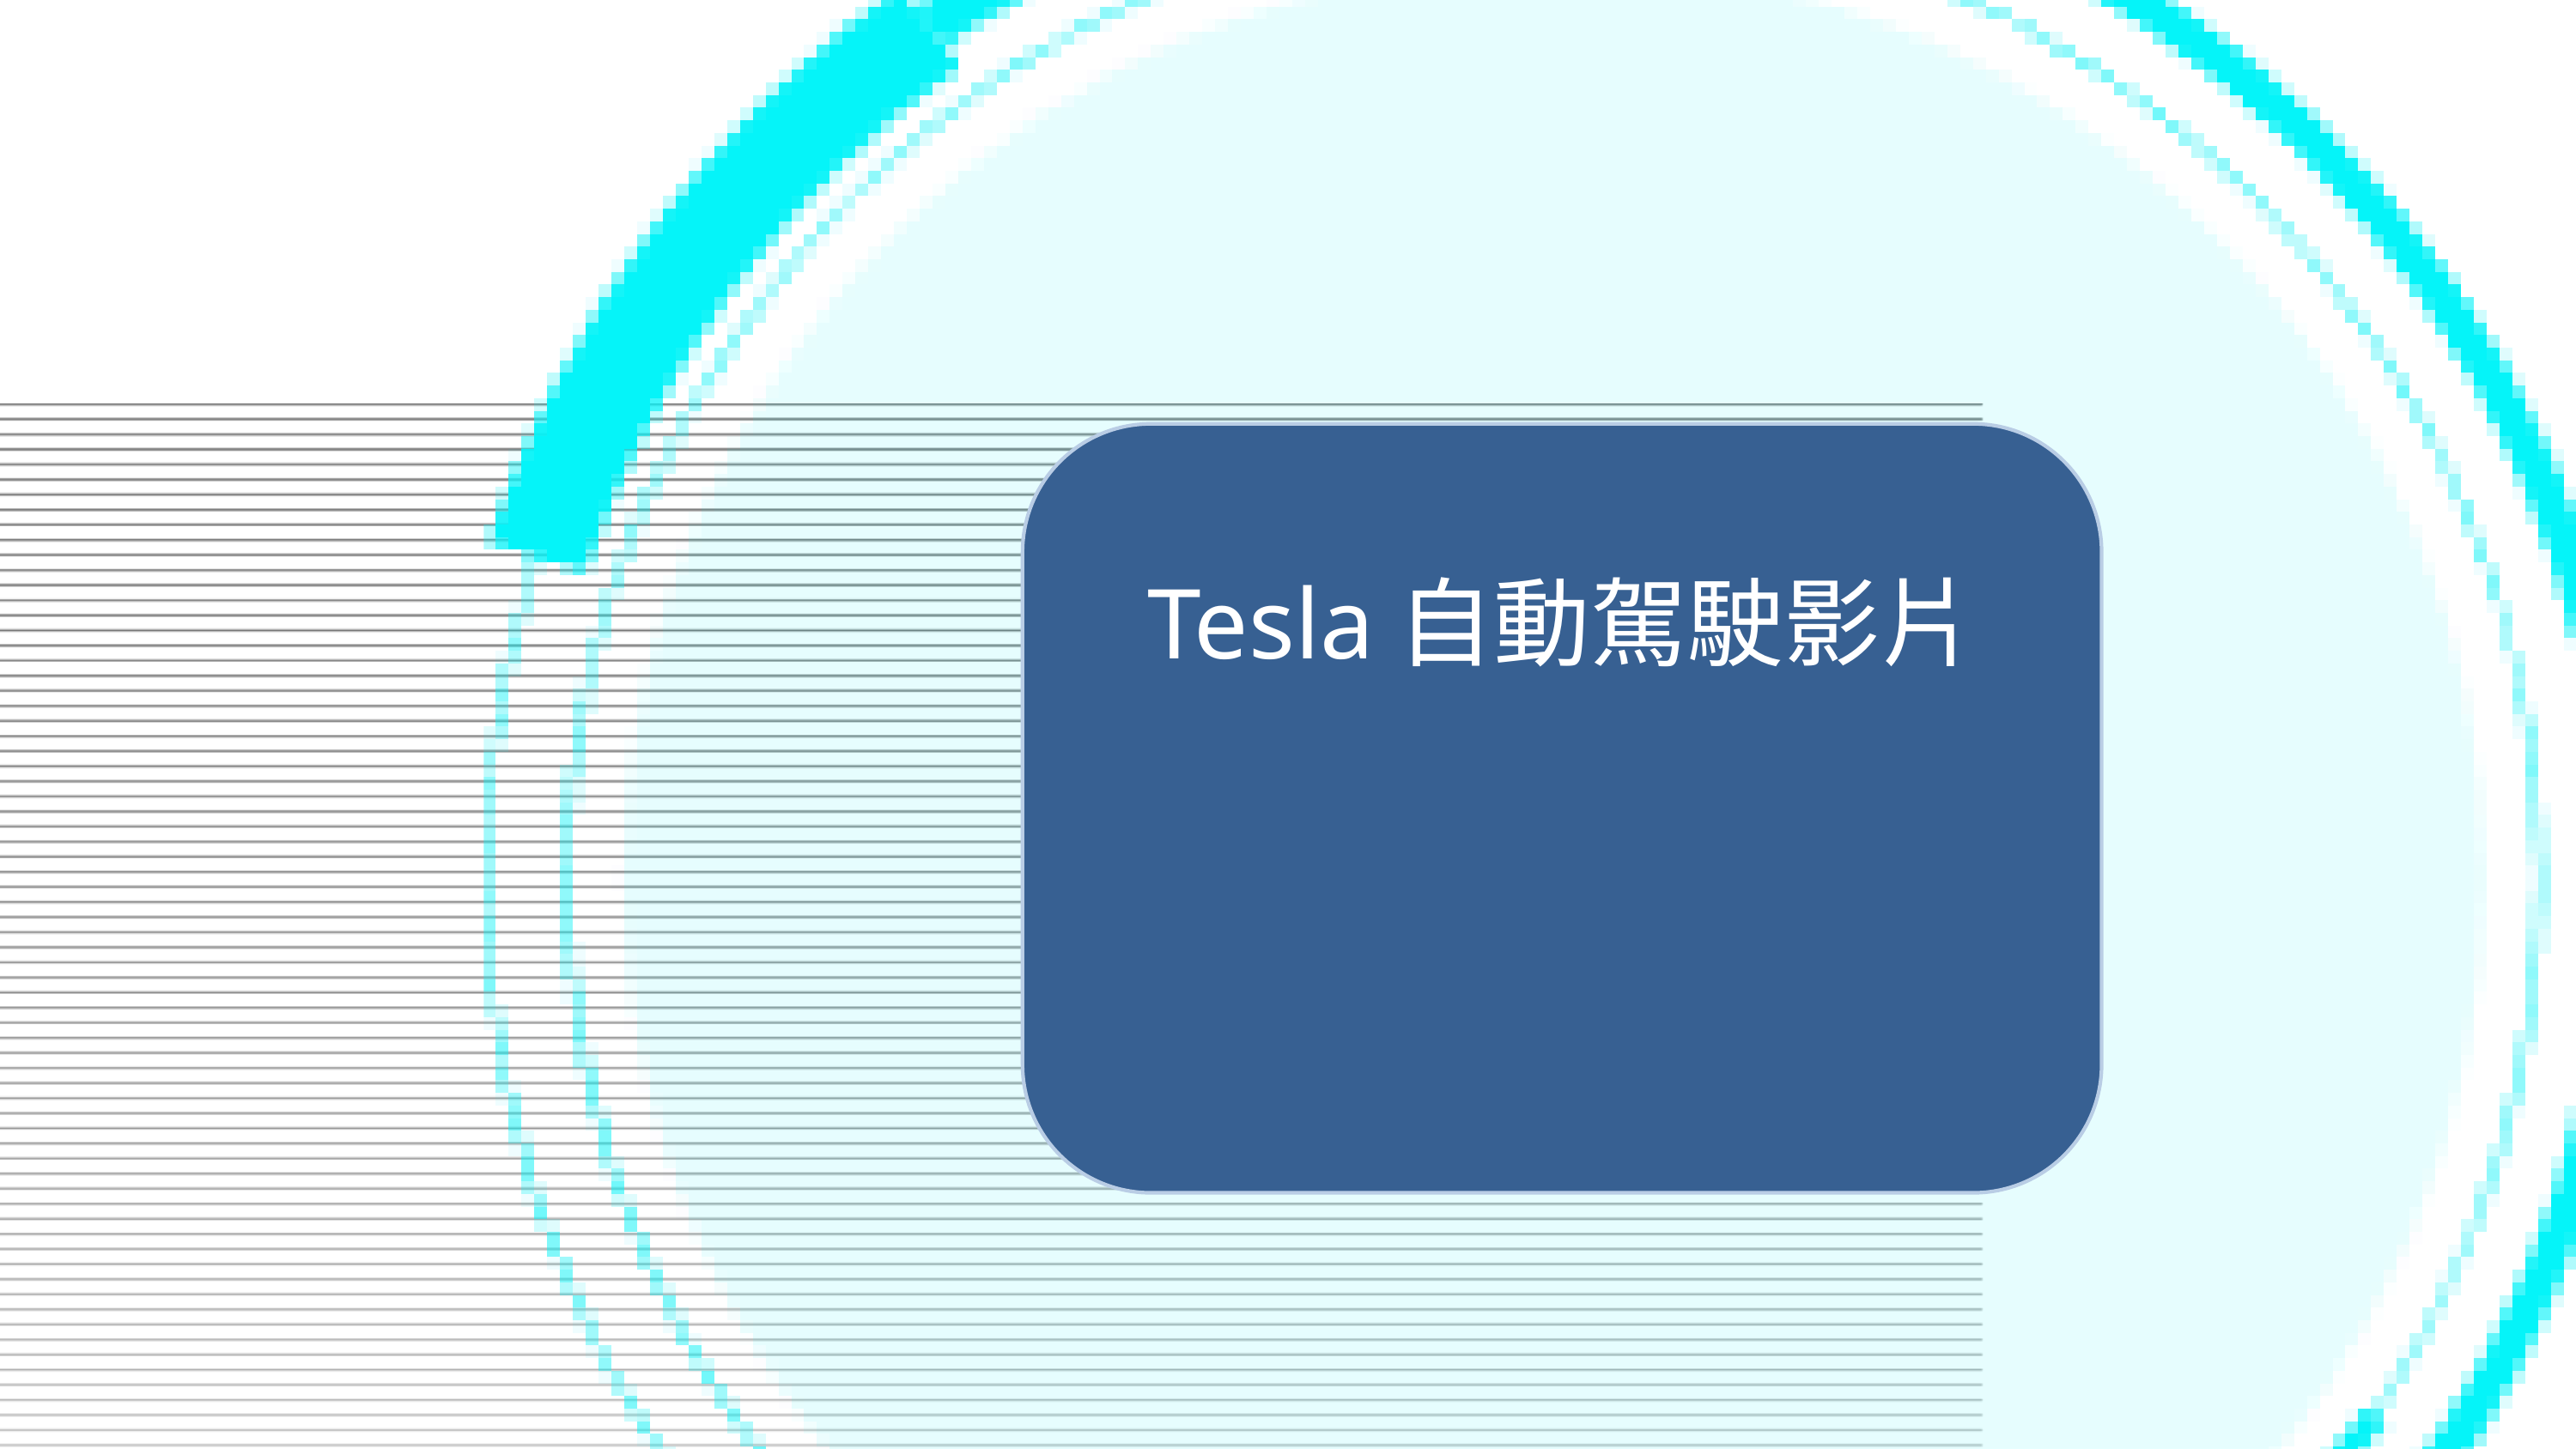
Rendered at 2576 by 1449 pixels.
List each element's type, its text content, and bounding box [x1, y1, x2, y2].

text_box [0, 0, 2576, 1449]
text_box Tesla自動駕駛影片 [1127, 555, 1998, 687]
